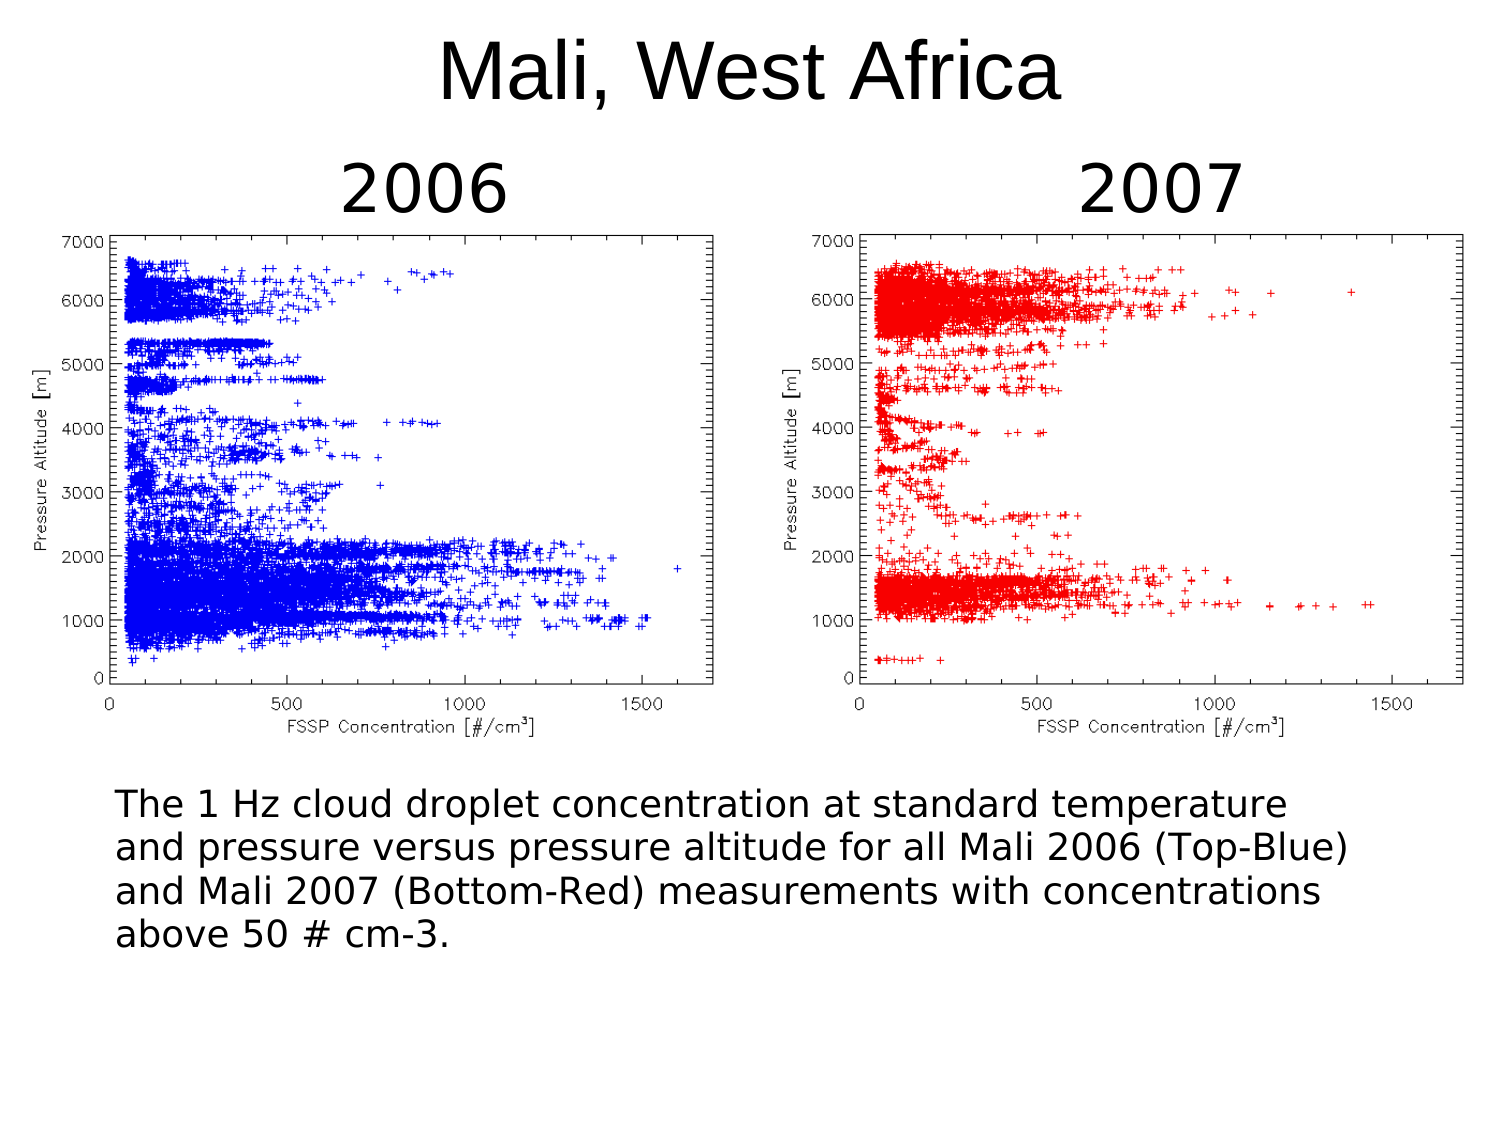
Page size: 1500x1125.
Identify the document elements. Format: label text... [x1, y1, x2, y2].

text_box 2007 [1062, 142, 1288, 236]
title Mali, West Africa [75, 13, 1426, 129]
text_box 2006 [325, 142, 525, 236]
picture [0, 203, 1500, 738]
text_box The 1 Hz cloud droplet concentration at standard temperature and pressure versus pressure altitude for all Mali 2006 (Top-Blue) and Mali 2007 (Bottom-Red) measurements with concentrations above 50 # cm-3. [99, 774, 1376, 965]
